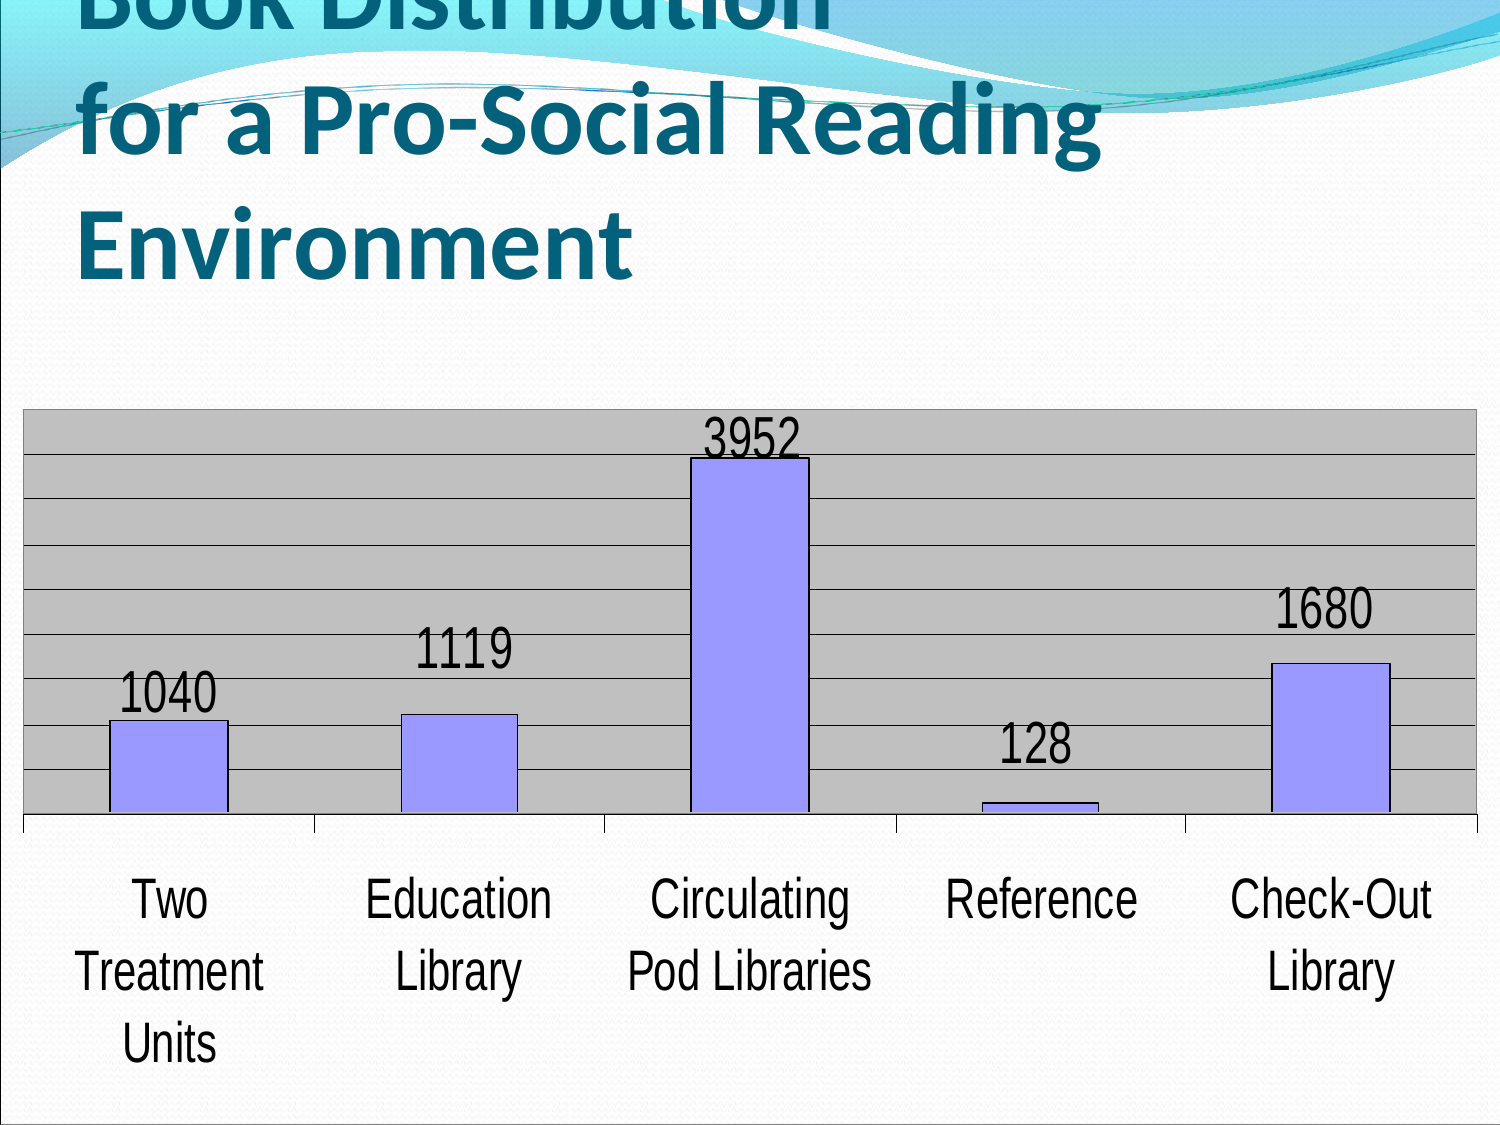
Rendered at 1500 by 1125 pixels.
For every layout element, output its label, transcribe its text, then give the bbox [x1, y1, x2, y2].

picture [0, 0, 1500, 377]
title Book Distribution for a Pro-Social Reading Environment [75, 0, 1426, 300]
text_box [0, 377, 1500, 1125]
